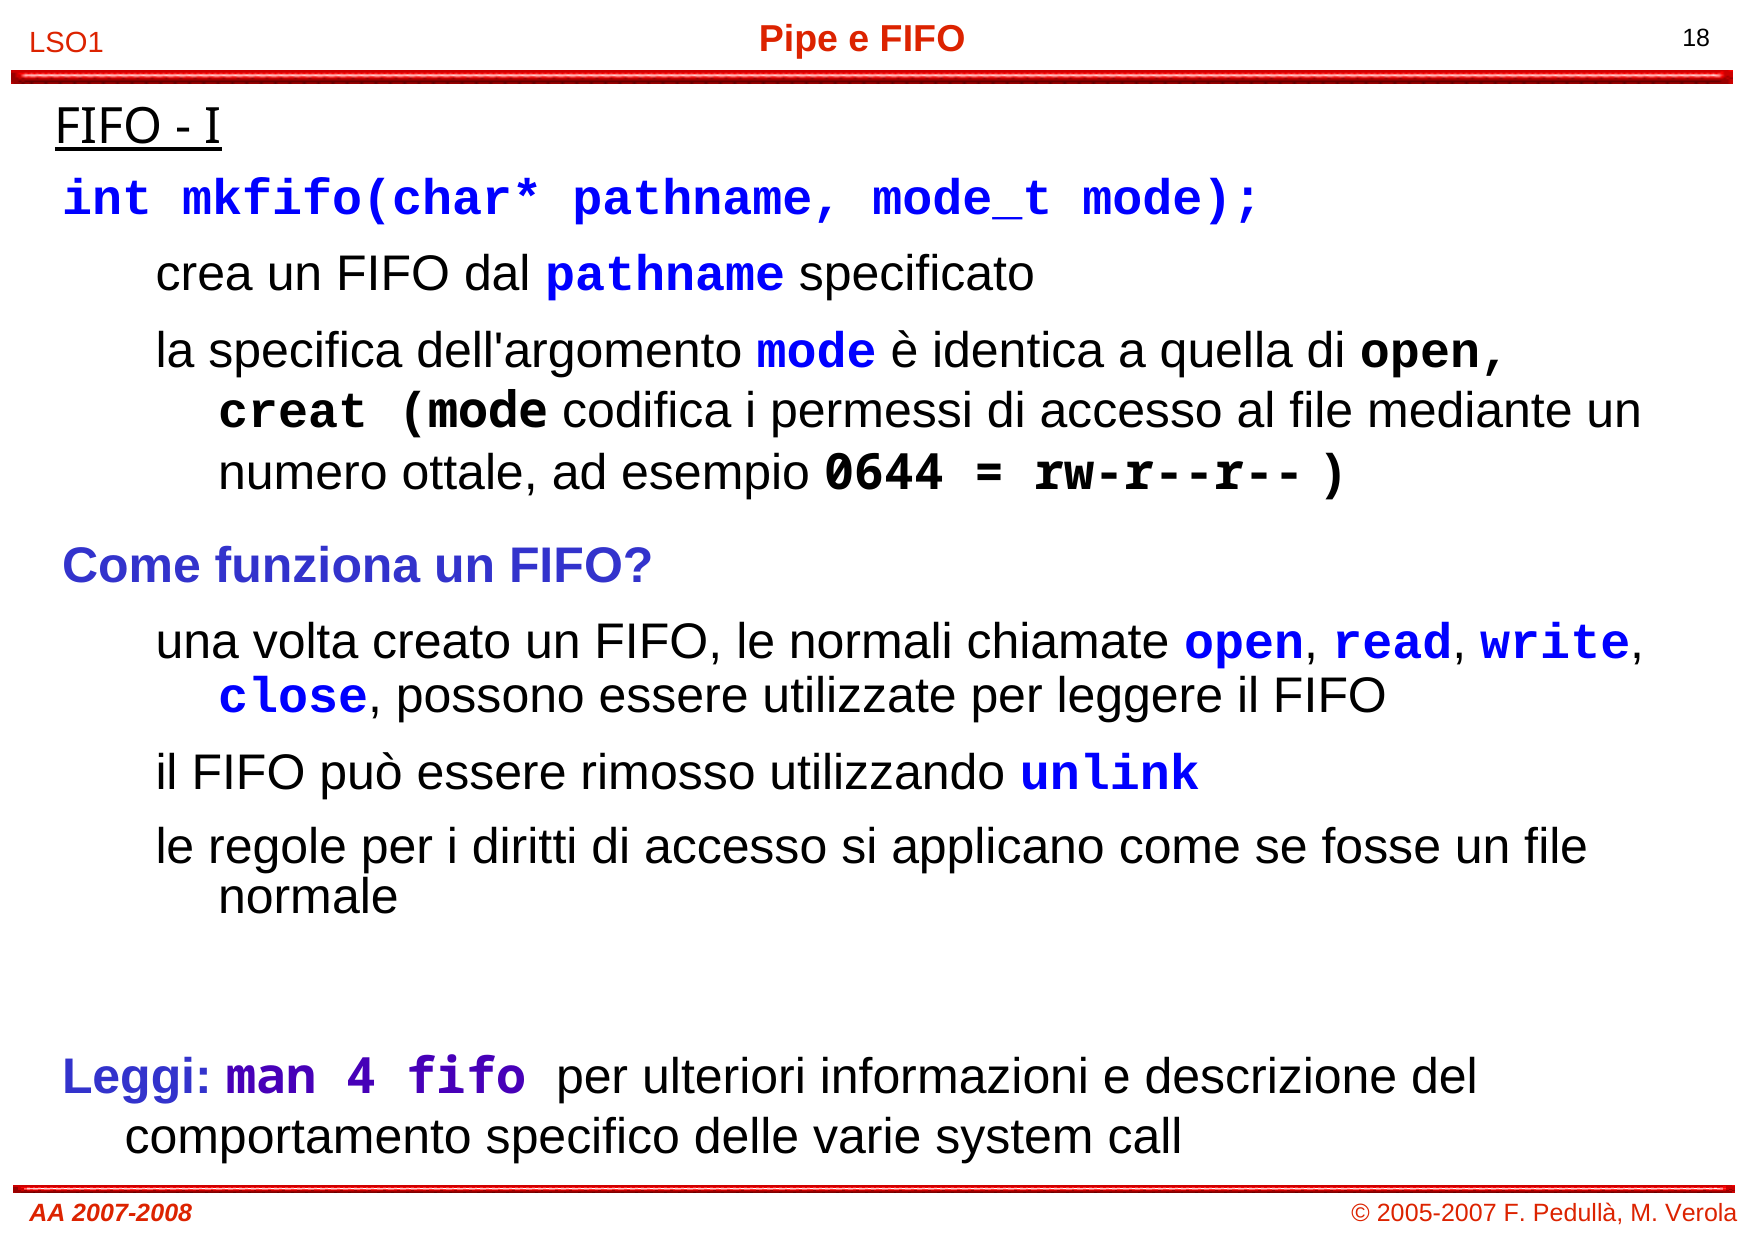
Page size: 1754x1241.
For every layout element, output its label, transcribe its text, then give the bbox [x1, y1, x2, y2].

list int mkfifo(char* pathname, mode_t mode); crea un FIFO dal pathname specificato la specifica dell'argomento mode è identica a quella di open, creat (mode codifica i permessi di accesso al file mediante un numero ottale, ad esempio 0644 = rw-r--r-- ) Come funziona un FIFO? una volta creato un FIFO, le normali chiamate open, read, write, close, possono essere utilizzate per leggere il FIFO il FIFO può essere rimosso utilizzando unlink le regole per i diritti di accesso si applicano come se fosse un file normale Leggi: man 4 fifo per ulteriori informazioni e descrizione del comportamento specifico delle varie system call [47, 165, 1685, 1156]
title FIFO - I [40, 78, 1714, 174]
picture [11, 70, 1733, 84]
picture [13, 1185, 1735, 1193]
